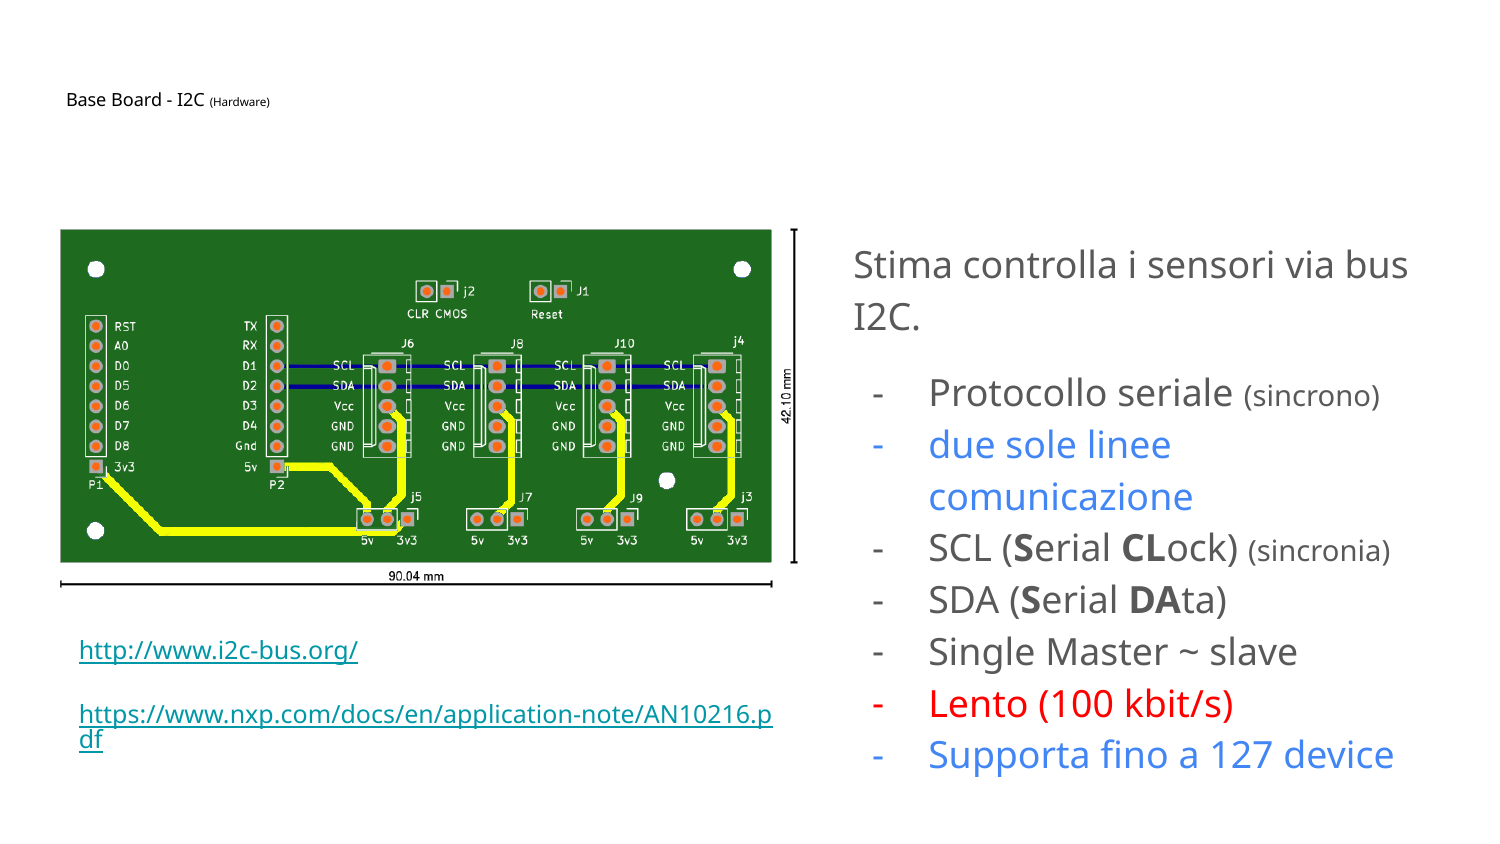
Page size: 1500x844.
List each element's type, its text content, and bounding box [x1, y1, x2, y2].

title Base Board - I2C (Hardware) [51, 72, 1449, 167]
list Stima controlla i sensori via bus I2C. Protocollo seriale (sincrono) due sole linee comunicazione SCL (Serial CLock) (sincronia) SDA (Serial DAta) Single Master ~ slave Lento (100 kbit/s) Supporta fino a 127 device [838, 218, 1449, 804]
picture [51, 134, 839, 595]
text_box http://www.i2c-bus.org/ https://www.nxp.com/docs/en/application-note/AN10216.pdf [63, 619, 799, 778]
